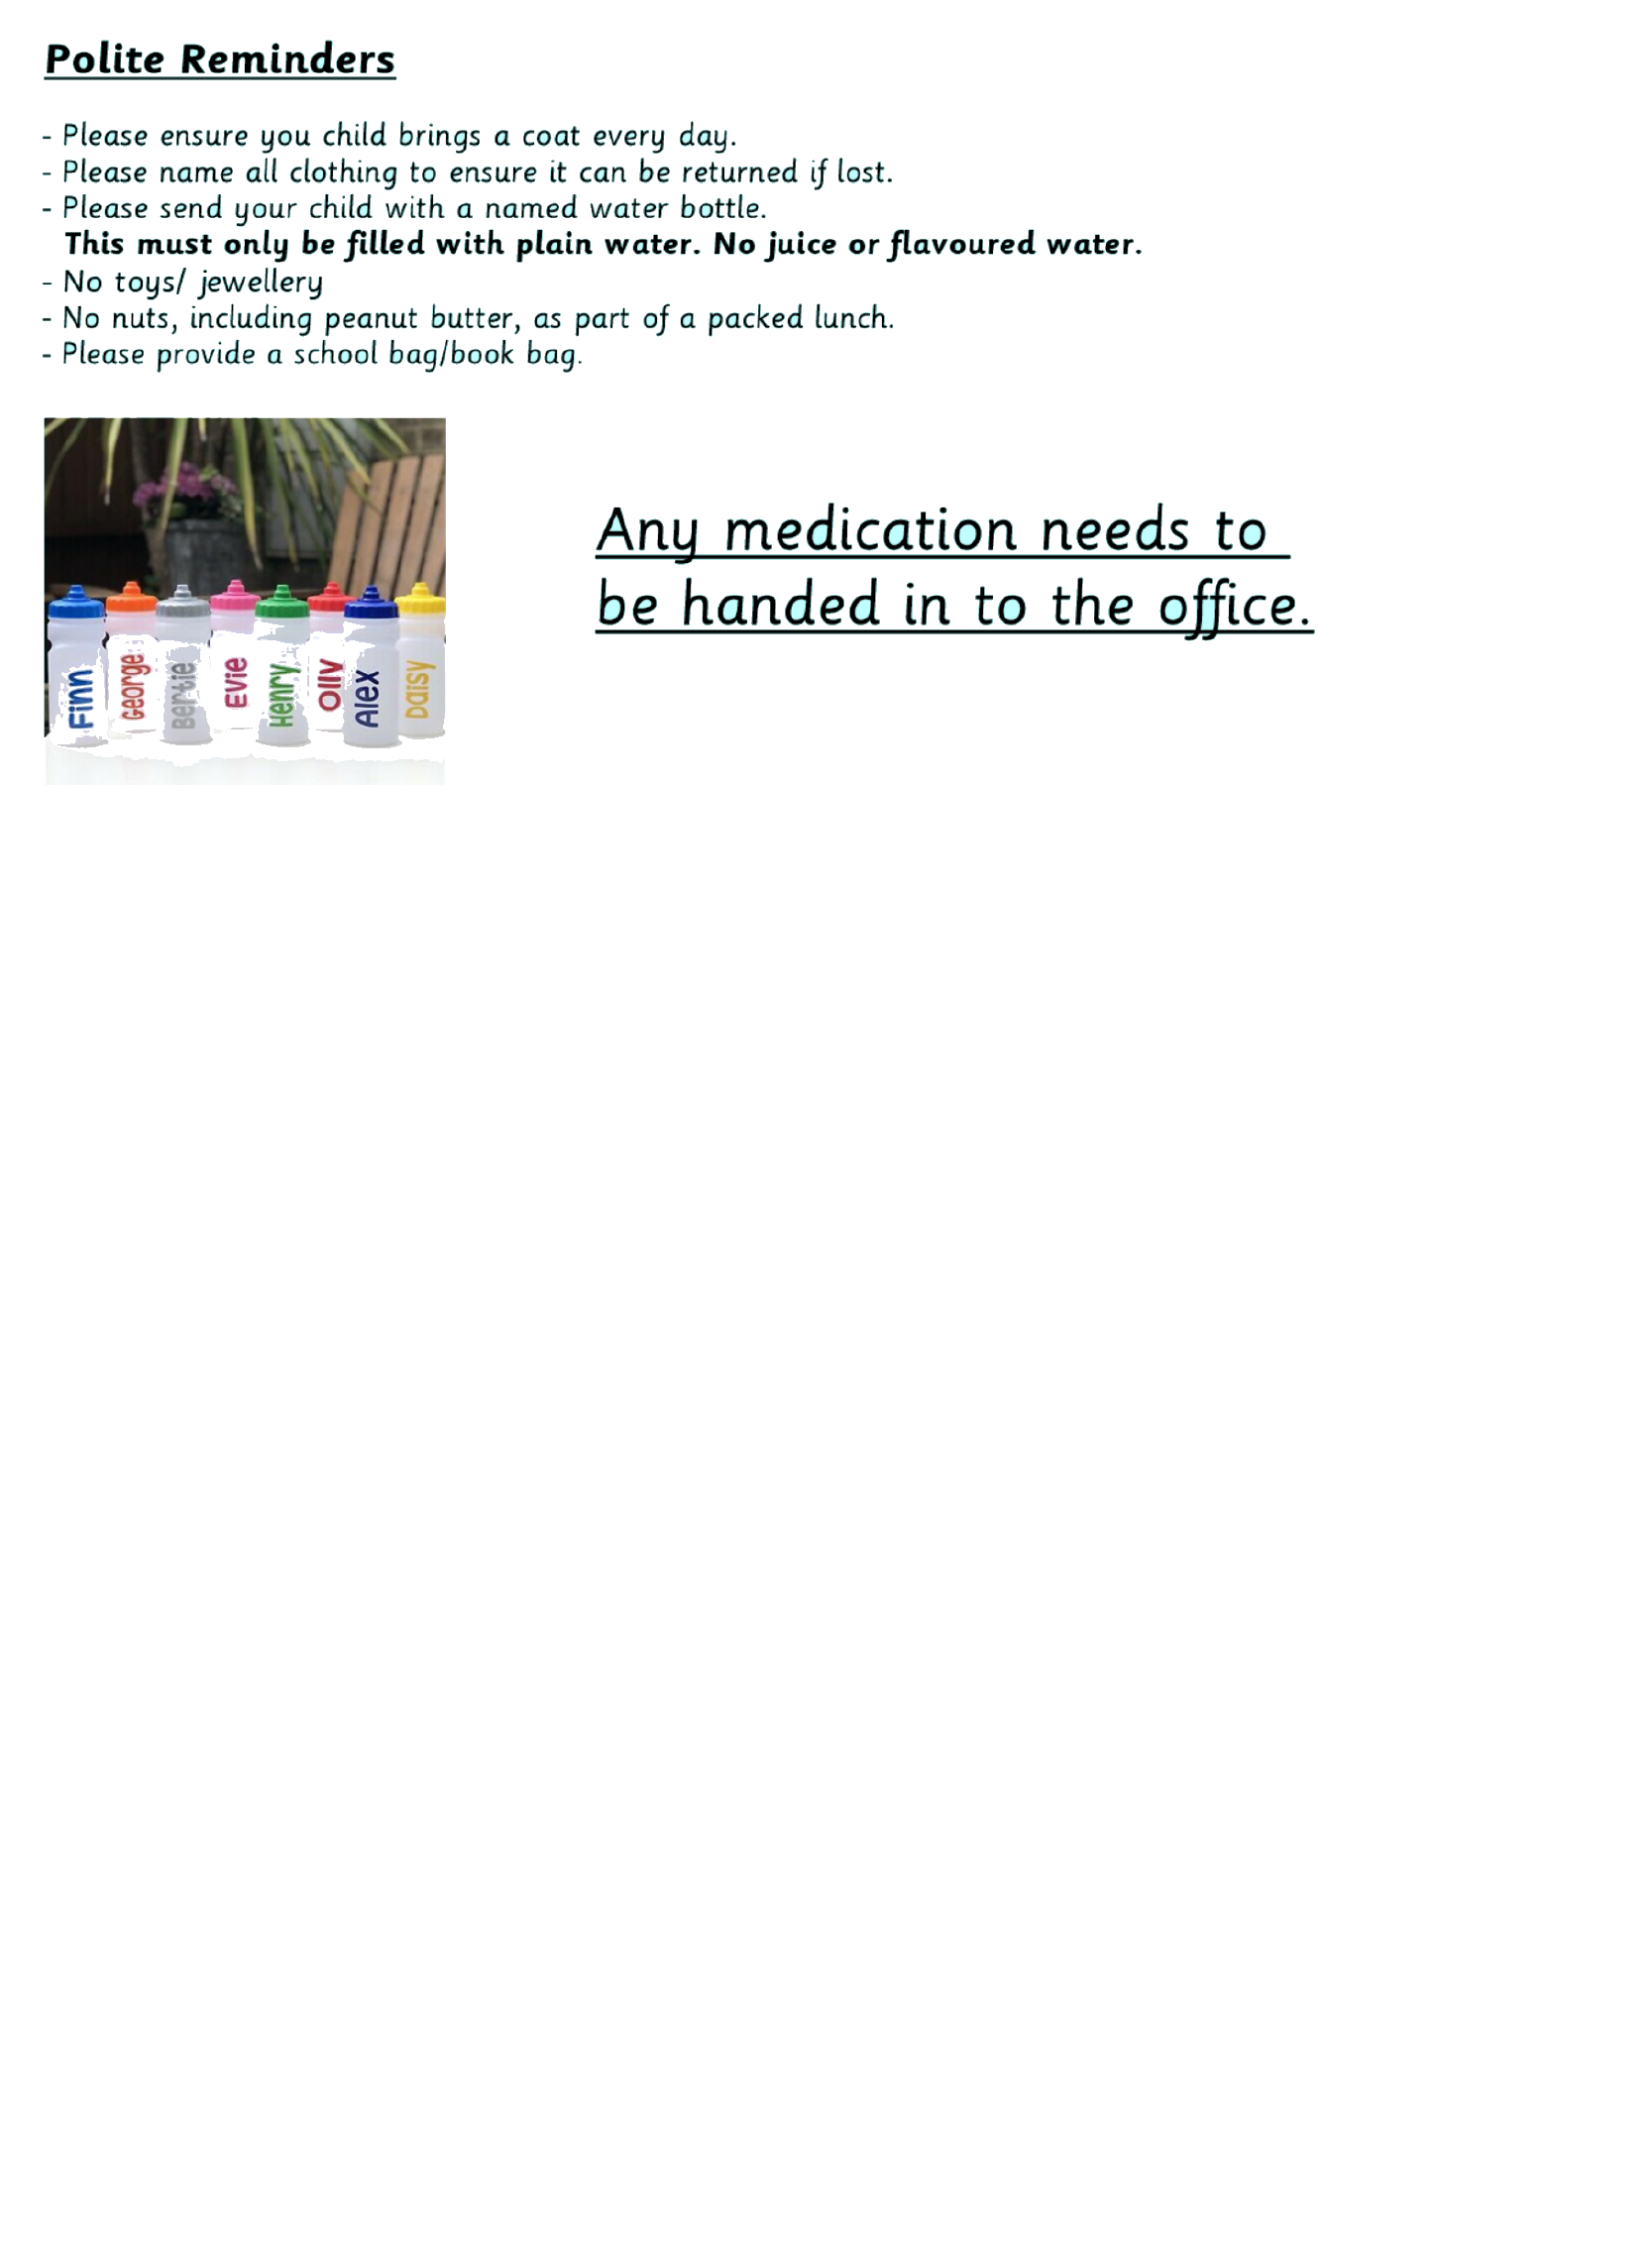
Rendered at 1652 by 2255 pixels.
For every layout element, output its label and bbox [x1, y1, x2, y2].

picture [0, 0, 1430, 785]
